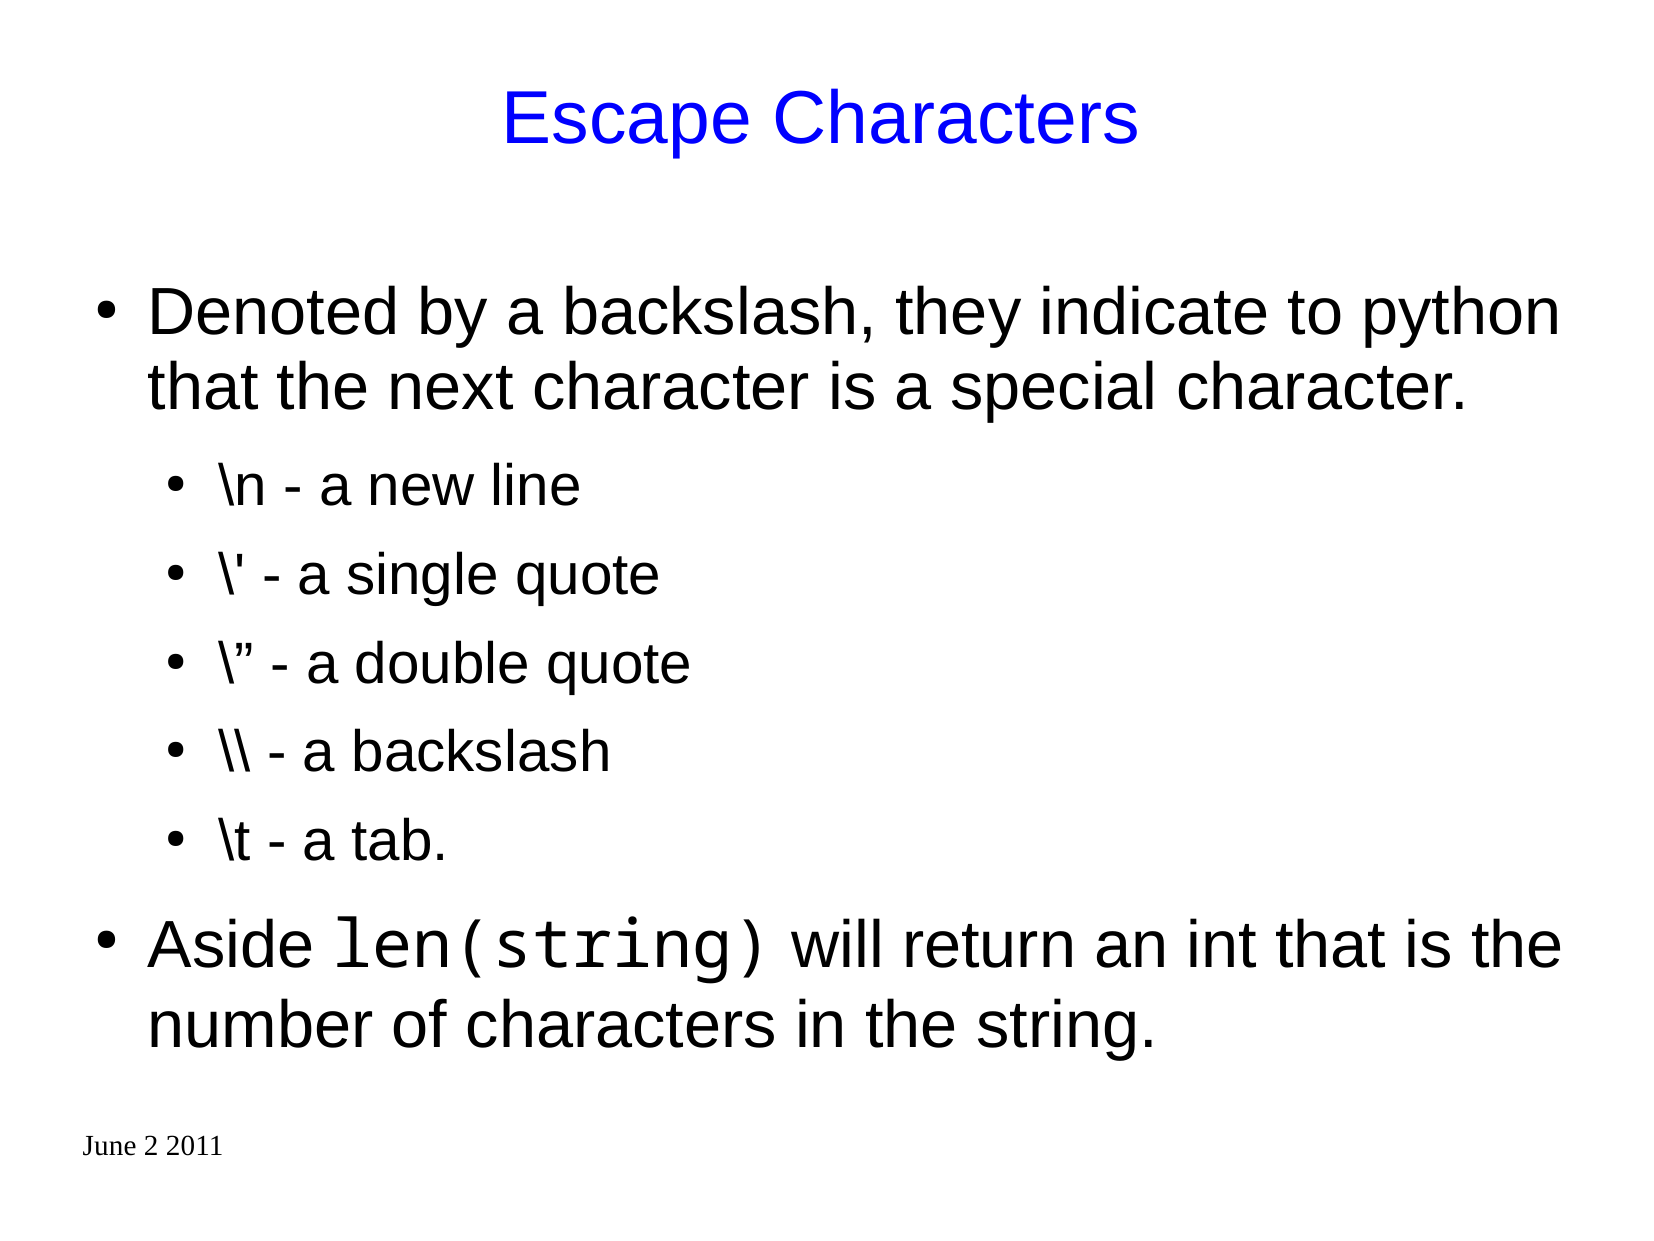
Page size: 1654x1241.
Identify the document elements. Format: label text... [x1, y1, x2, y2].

list Denoted by a backslash, they indicate to python that the next character is a special character. \n - a new line \' - a single quote \” - a double quote \\ - a backslash \t - a tab. Aside len(string) will return an int that is the number of characters in the string. [76, 274, 1565, 1093]
title Escape Characters [76, 58, 1565, 178]
